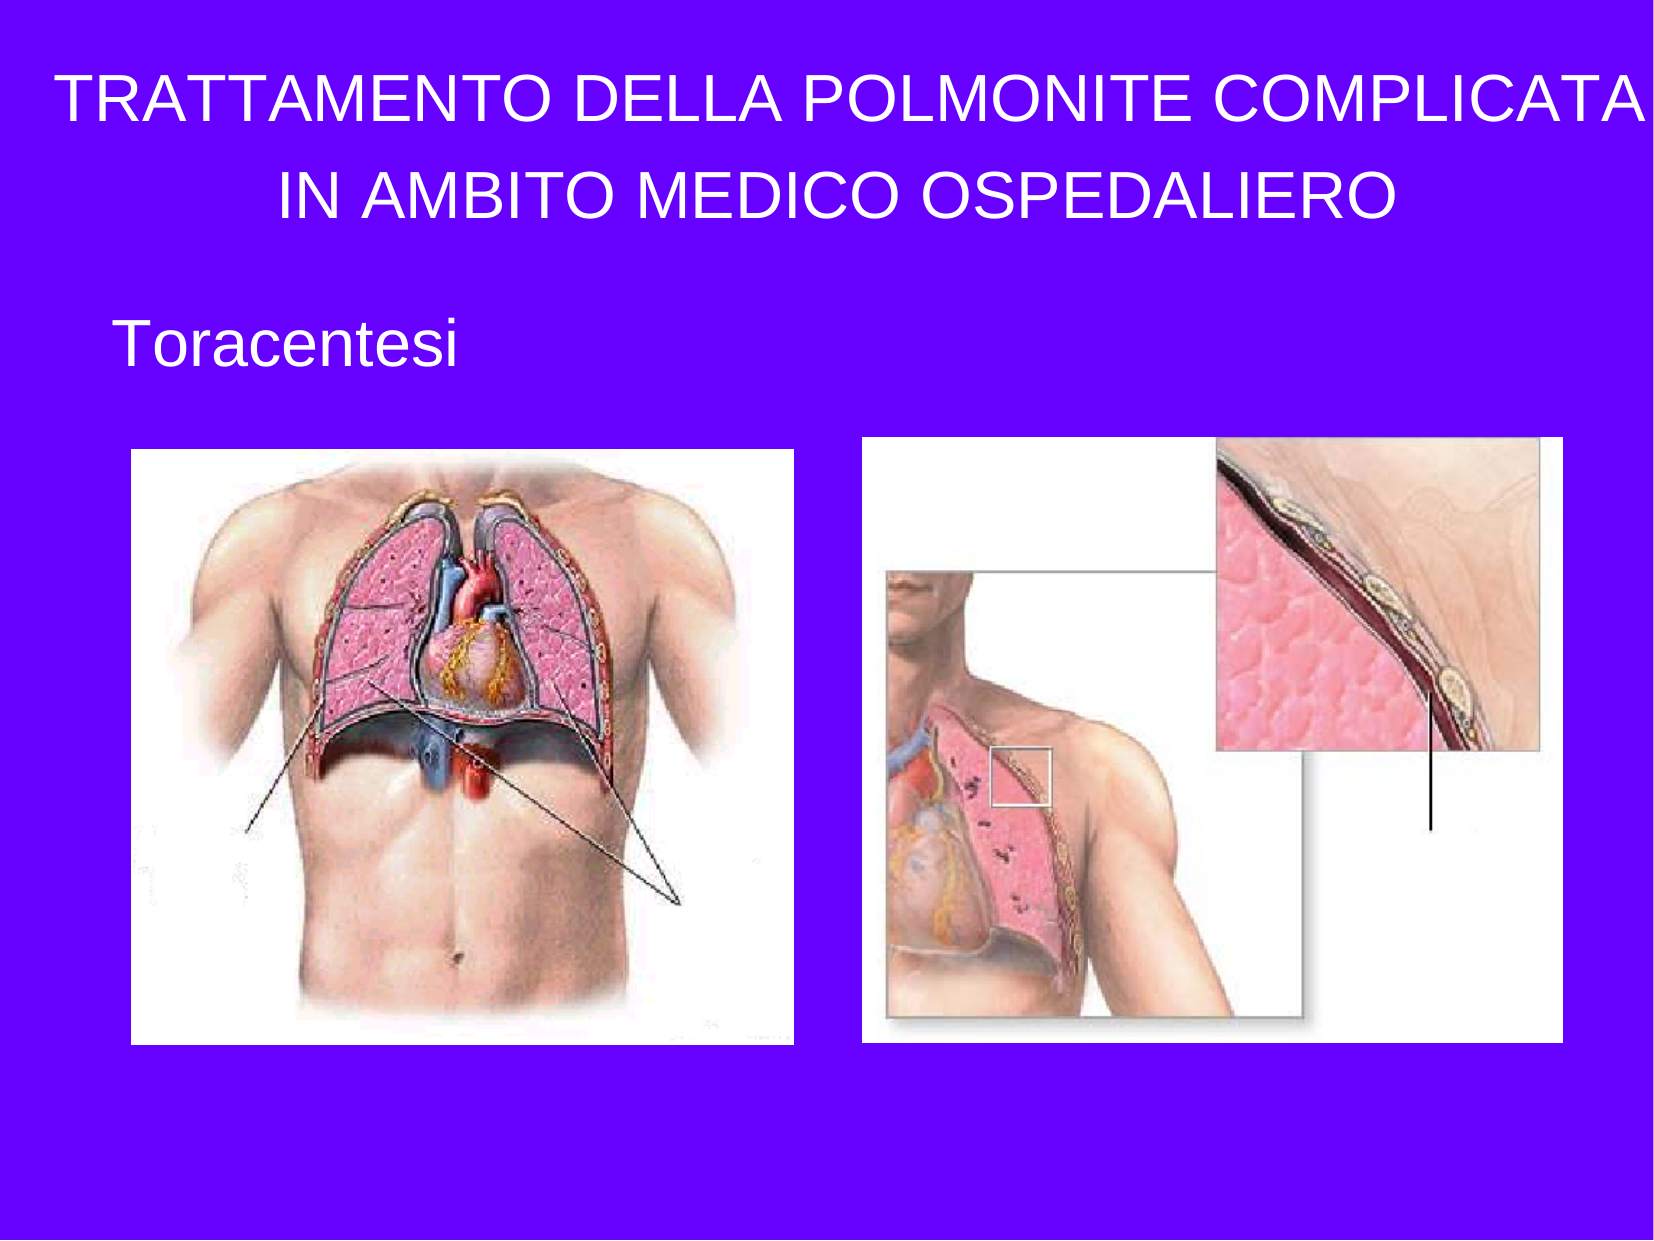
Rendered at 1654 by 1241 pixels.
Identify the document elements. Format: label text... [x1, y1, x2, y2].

text_box Toracentesi [107, 302, 625, 413]
chart [862, 437, 1563, 1043]
chart [131, 450, 794, 1045]
title TRATTAMENTO DELLA POLMONITE COMPLICATA IN AMBITO MEDICO OSPEDALIERO [48, 55, 1653, 239]
